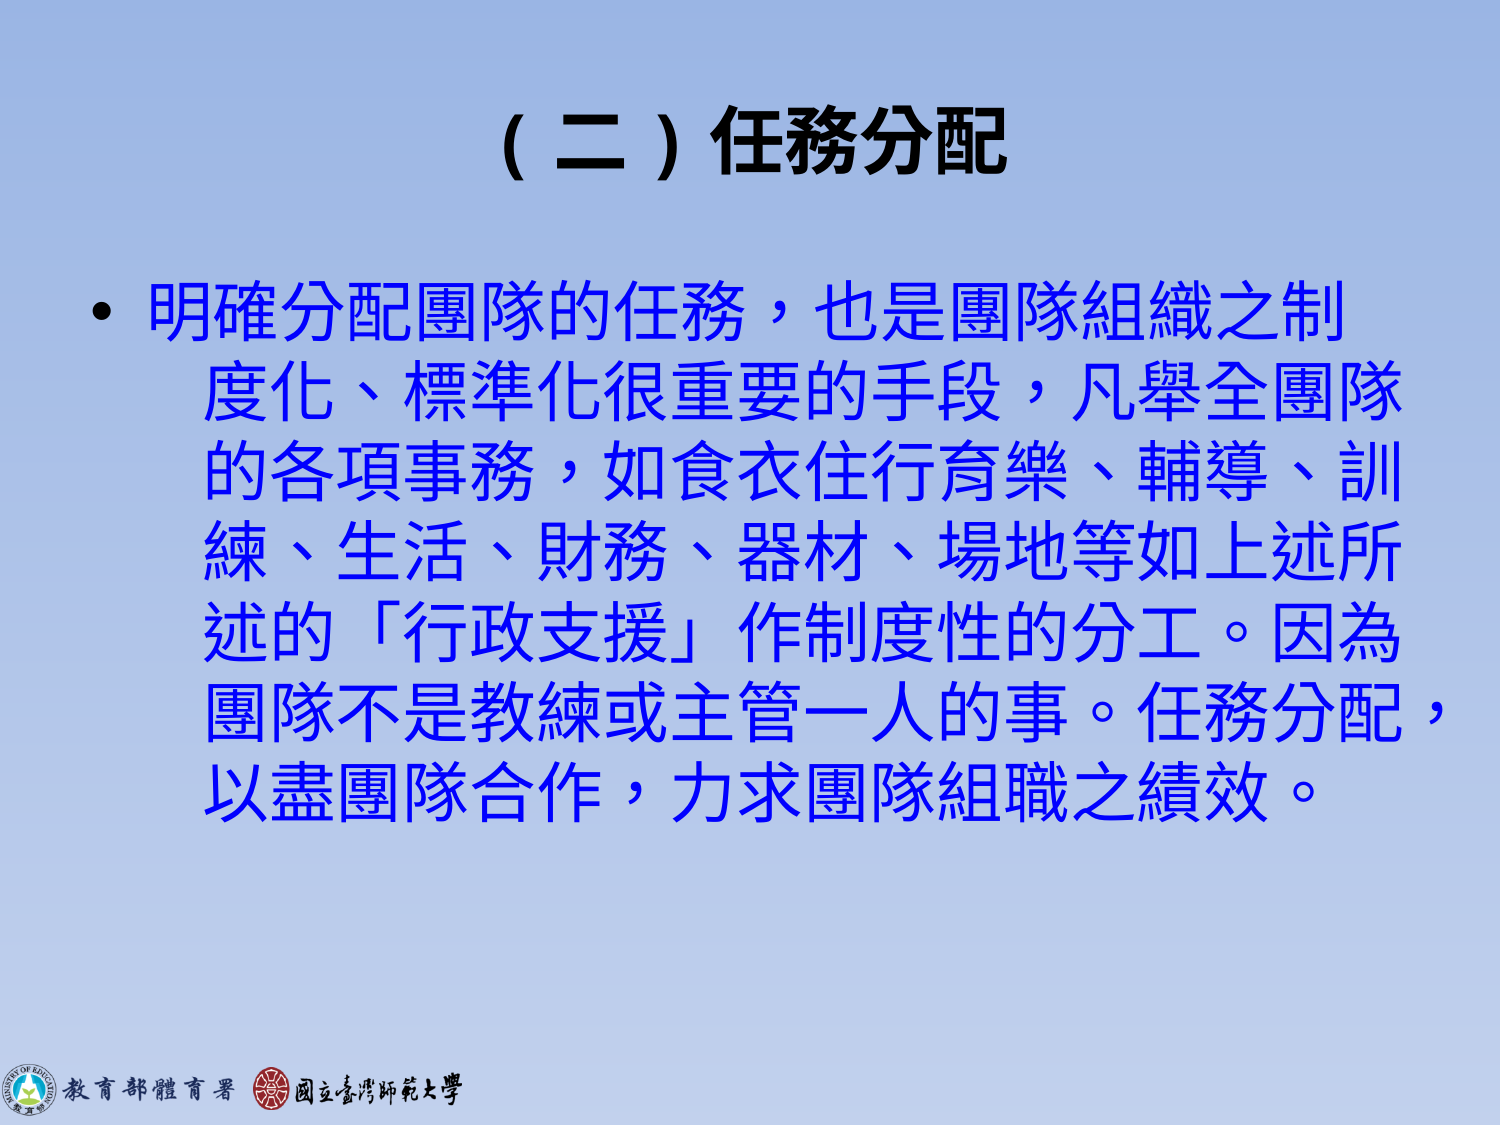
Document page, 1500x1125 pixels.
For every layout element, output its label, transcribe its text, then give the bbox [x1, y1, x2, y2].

list 明確分配團隊的任務，也是團隊組織之制度化、標準化很重要的手段，凡舉全團隊的各項事務，如食衣住行育樂、輔導、訓練、生活、財務、器材、場地等如上述所述的「行政支援」作制度性的分工。因為團隊不是教練或主管一人的事。任務分配，以盡團隊合作，力求團隊組職之績效。 [75, 262, 1426, 1005]
title (二)任務分配 [75, 45, 1426, 233]
